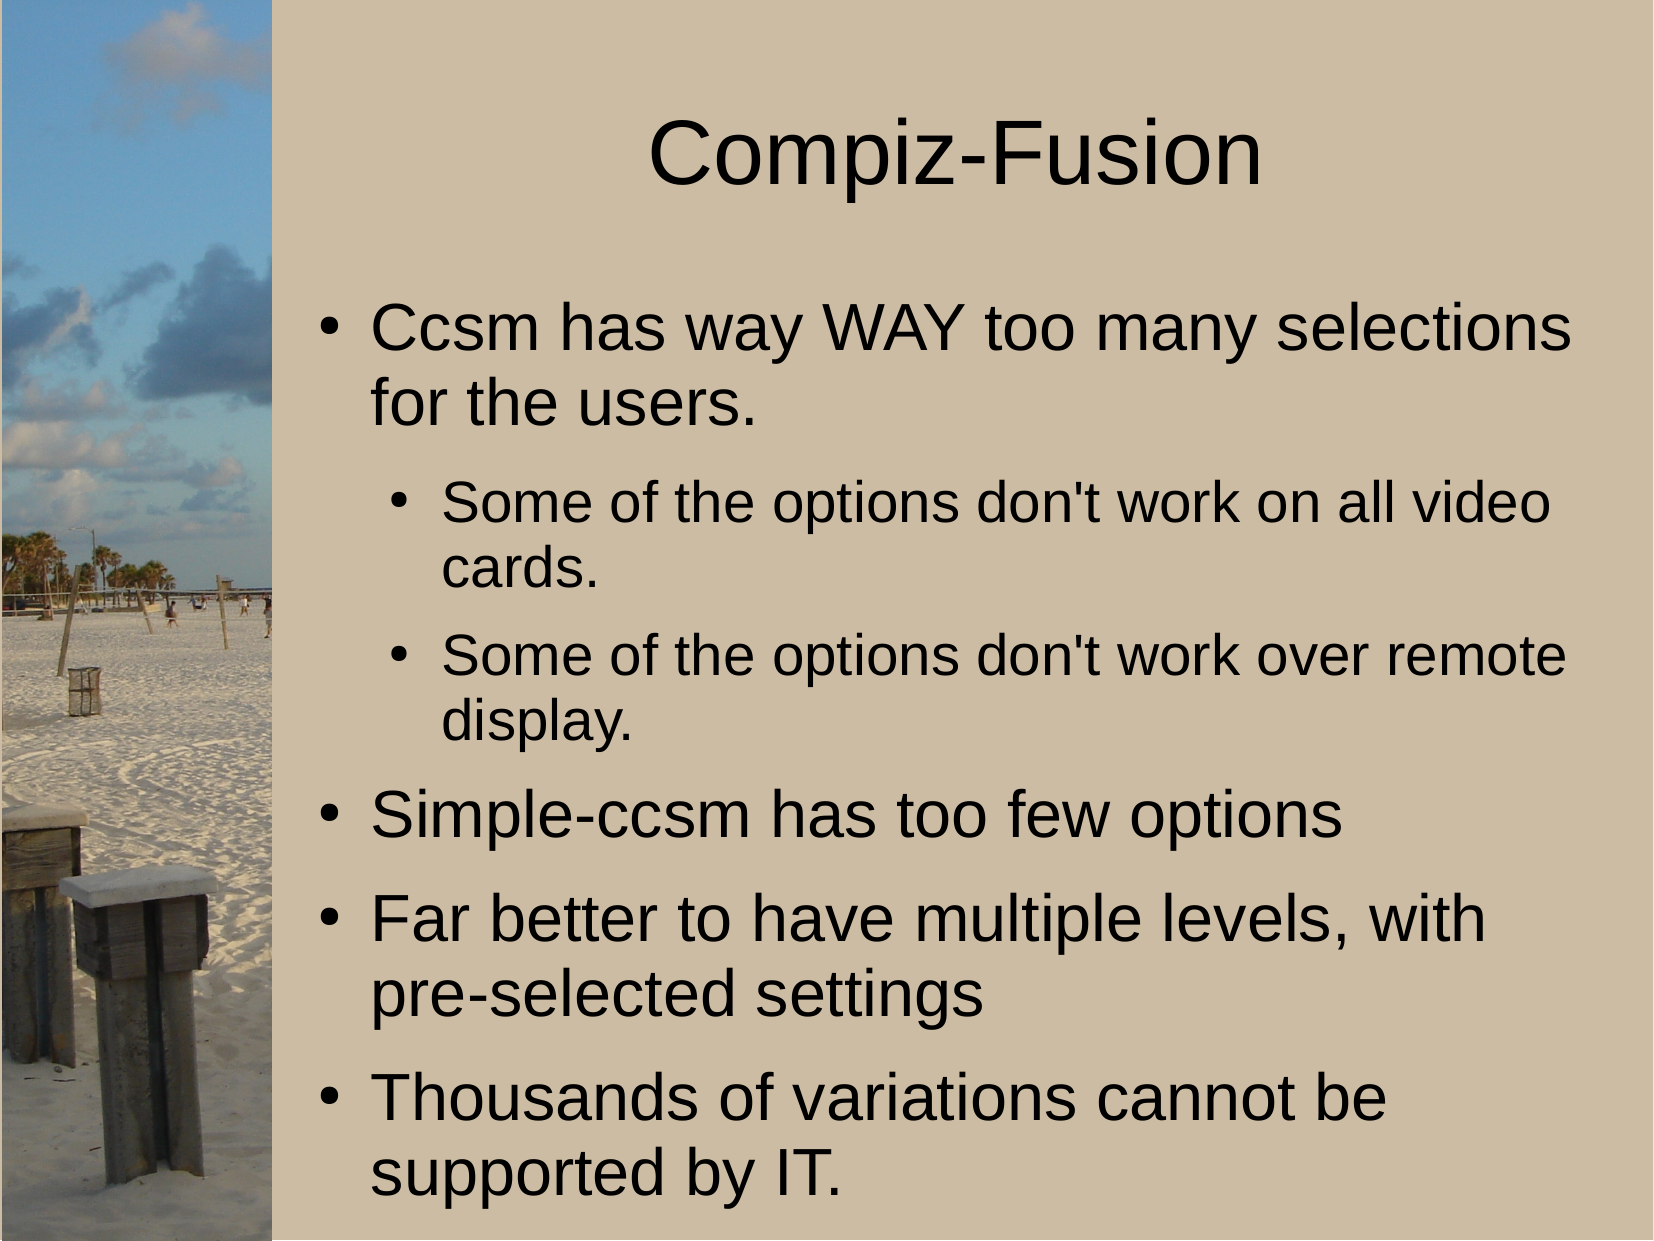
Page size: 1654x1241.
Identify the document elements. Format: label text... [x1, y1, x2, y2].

picture [2, 0, 272, 1241]
list Ccsm has way WAY too many selections for the users. Some of the options don't work on all video cards. Some of the options don't work over remote display. Simple-ccsm has too few options Far better to have multiple levels, with pre-selected settings Thousands of variations cannot be supported by IT. [300, 290, 1613, 1208]
title Compiz-Fusion [300, 49, 1613, 257]
